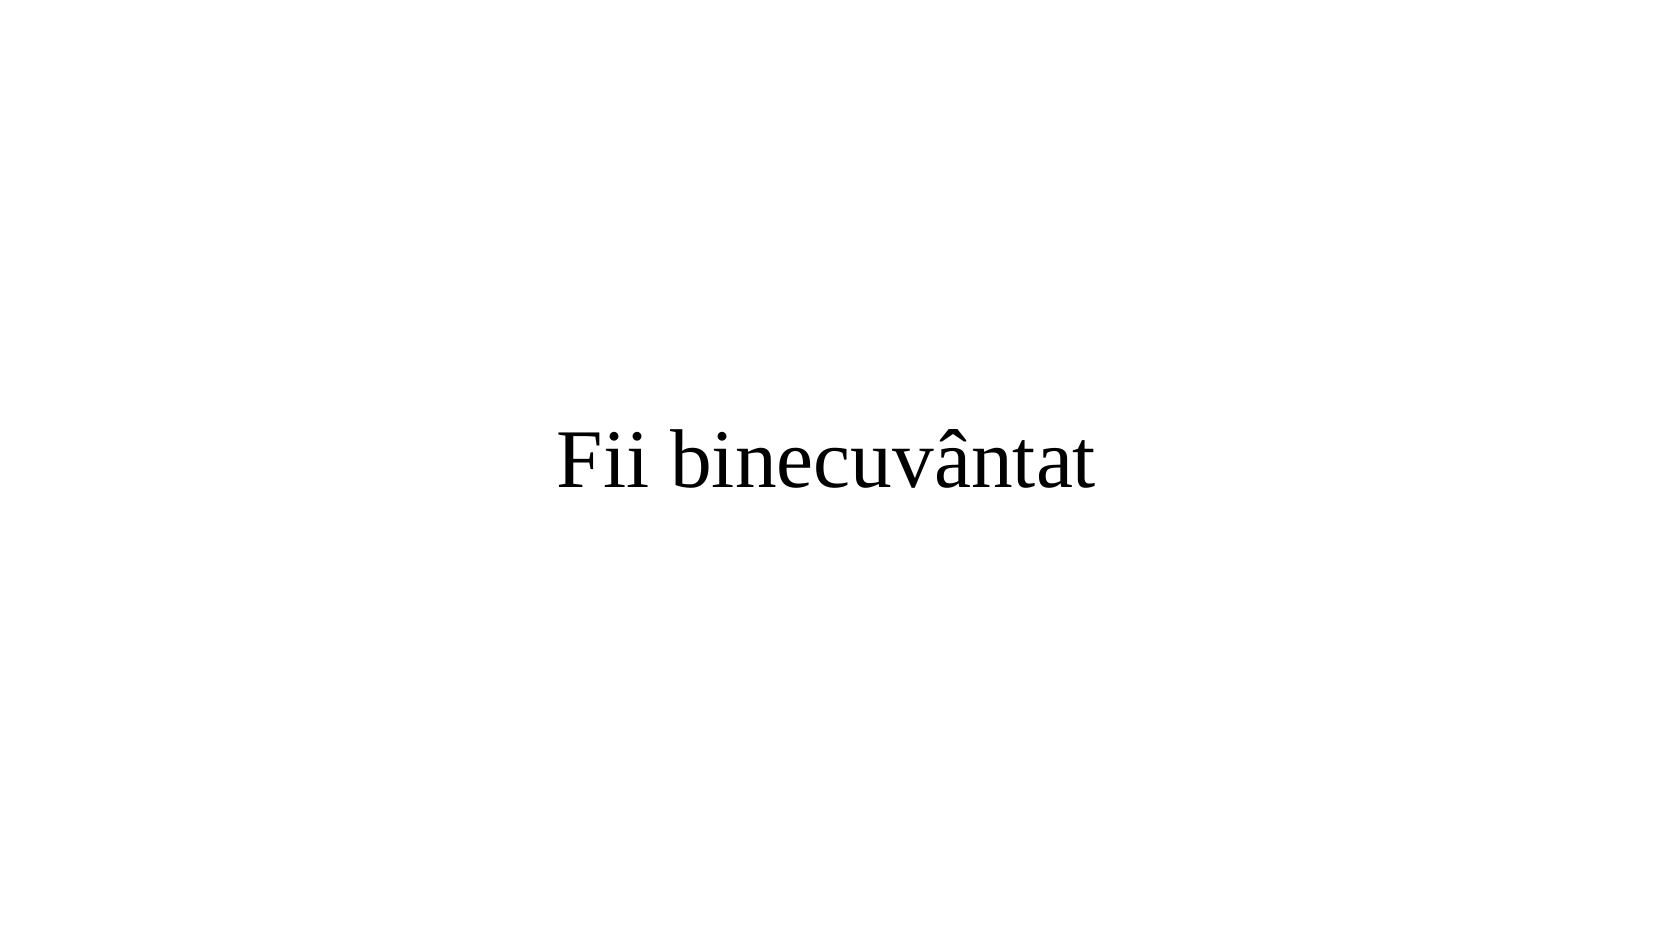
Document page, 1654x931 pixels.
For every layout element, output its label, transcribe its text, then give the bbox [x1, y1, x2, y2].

subtitle Fii binecuvântat [0, 396, 1654, 505]
